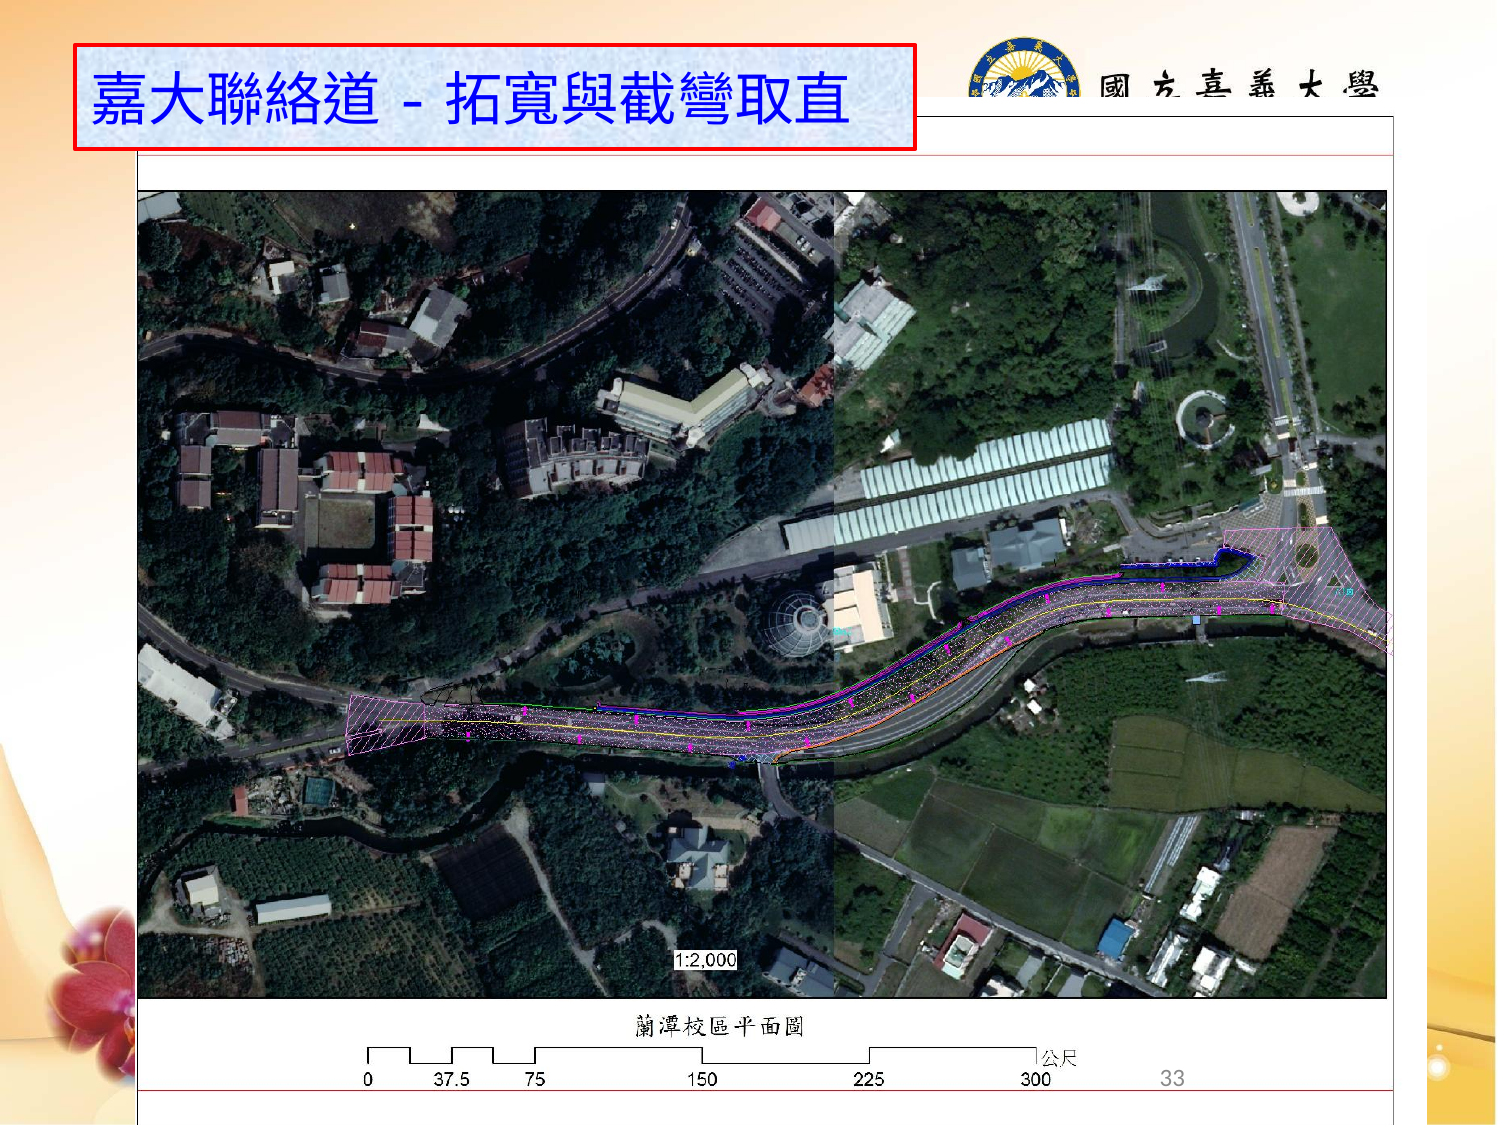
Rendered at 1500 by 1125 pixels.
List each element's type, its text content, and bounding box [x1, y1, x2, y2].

text_box 33 [1144, 1046, 1495, 1107]
title 嘉大聯絡道-拓寬與截彎取直 [75, 45, 916, 150]
picture [135, 97, 1427, 1125]
